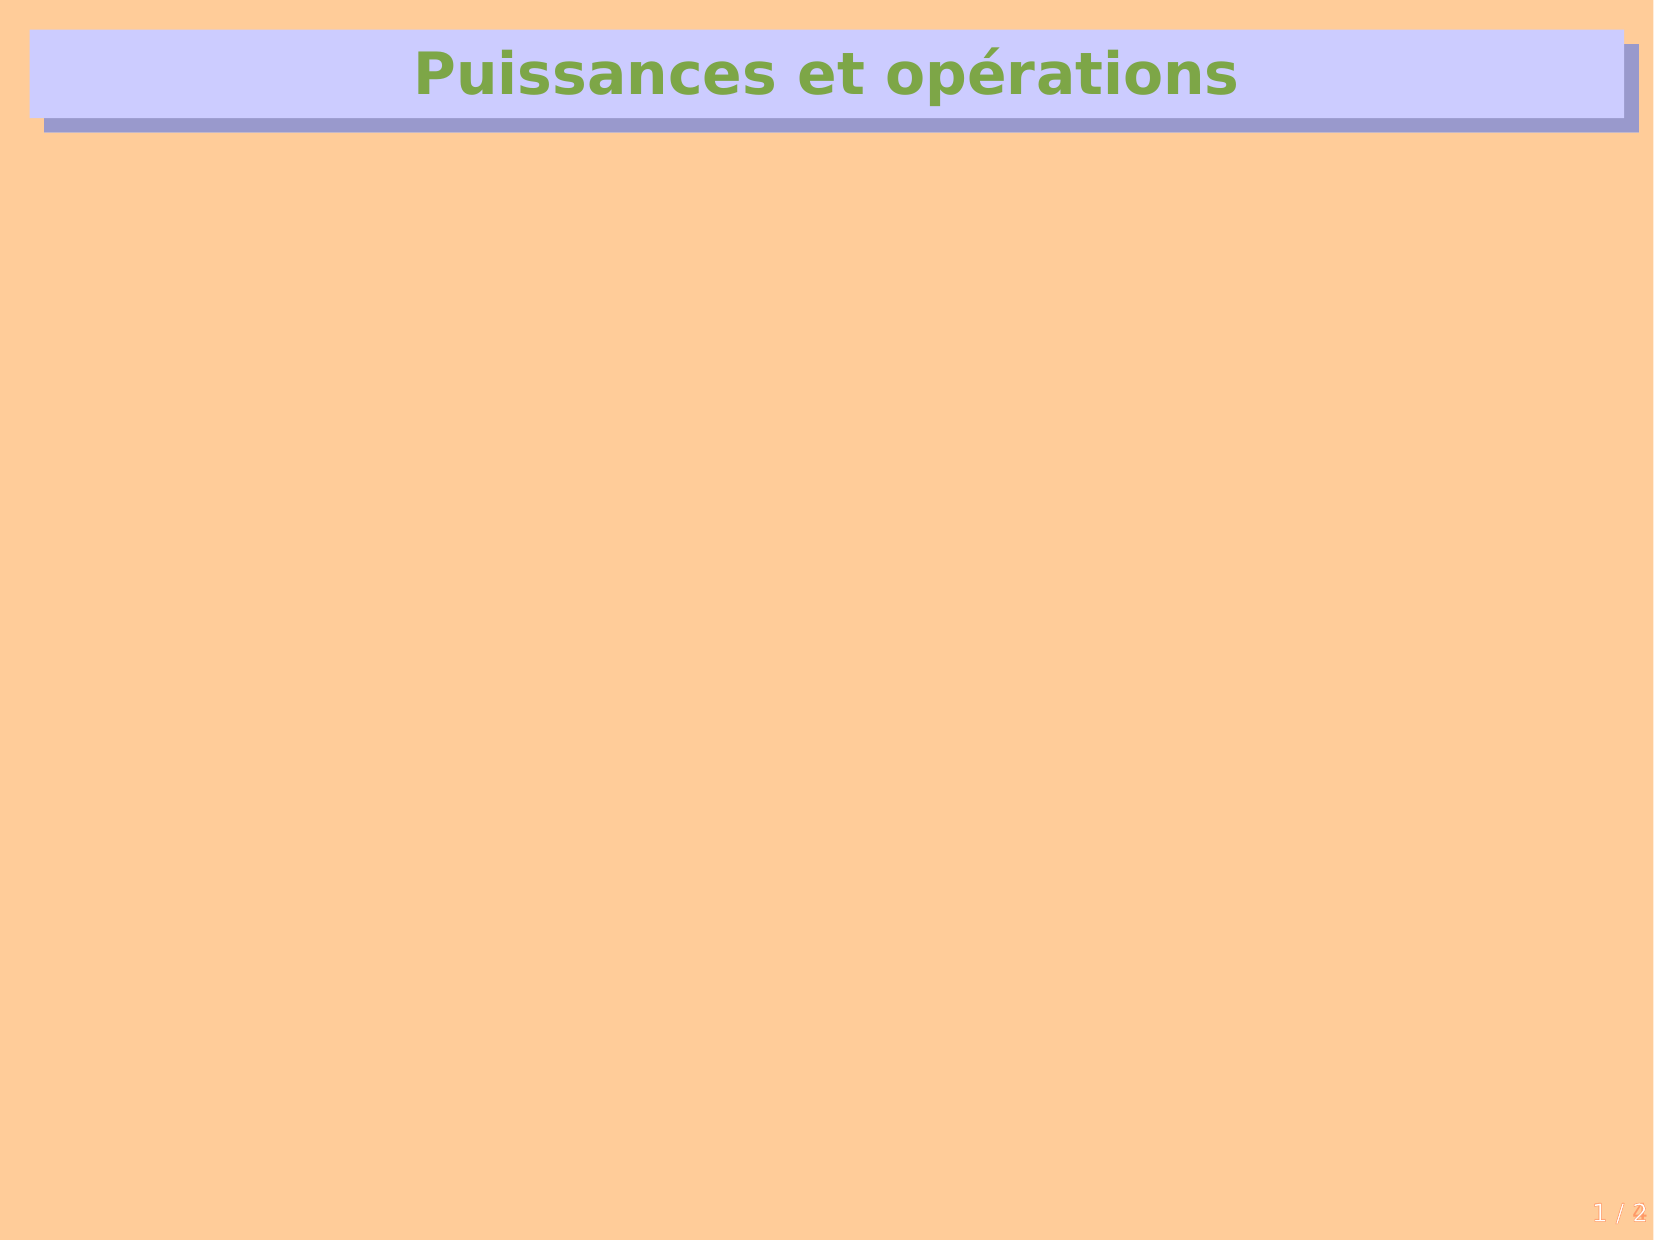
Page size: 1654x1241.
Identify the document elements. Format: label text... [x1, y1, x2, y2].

title Puissances et opérations [29, 29, 1625, 119]
text_box 1 / 2 [1591, 1198, 1649, 1235]
